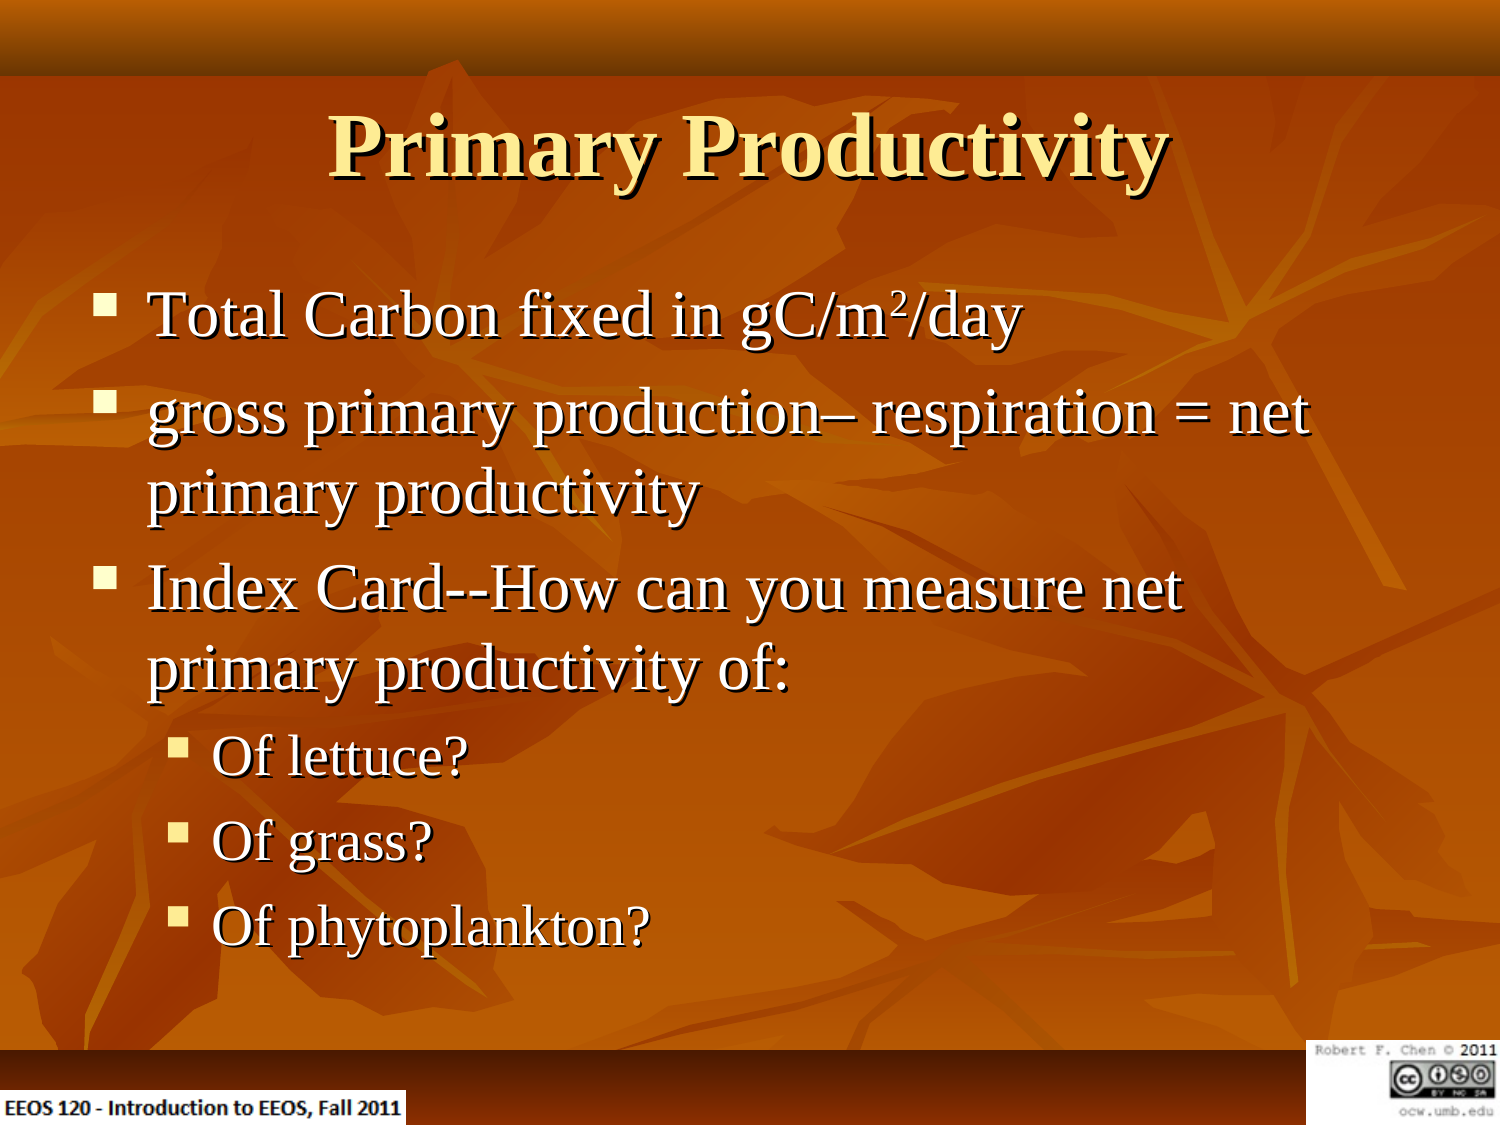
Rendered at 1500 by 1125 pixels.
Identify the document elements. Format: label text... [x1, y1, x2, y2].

title Primary Productivity [75, 45, 1426, 234]
list Total Carbon fixed in gC/m2/day gross primary production– respiration = net primary productivity Index Card--How can you measure net primary productivity of: Of lettuce? Of grass? Of phytoplankton? [75, 262, 1426, 1061]
picture [0, 1090, 406, 1125]
picture [1306, 1040, 1500, 1125]
